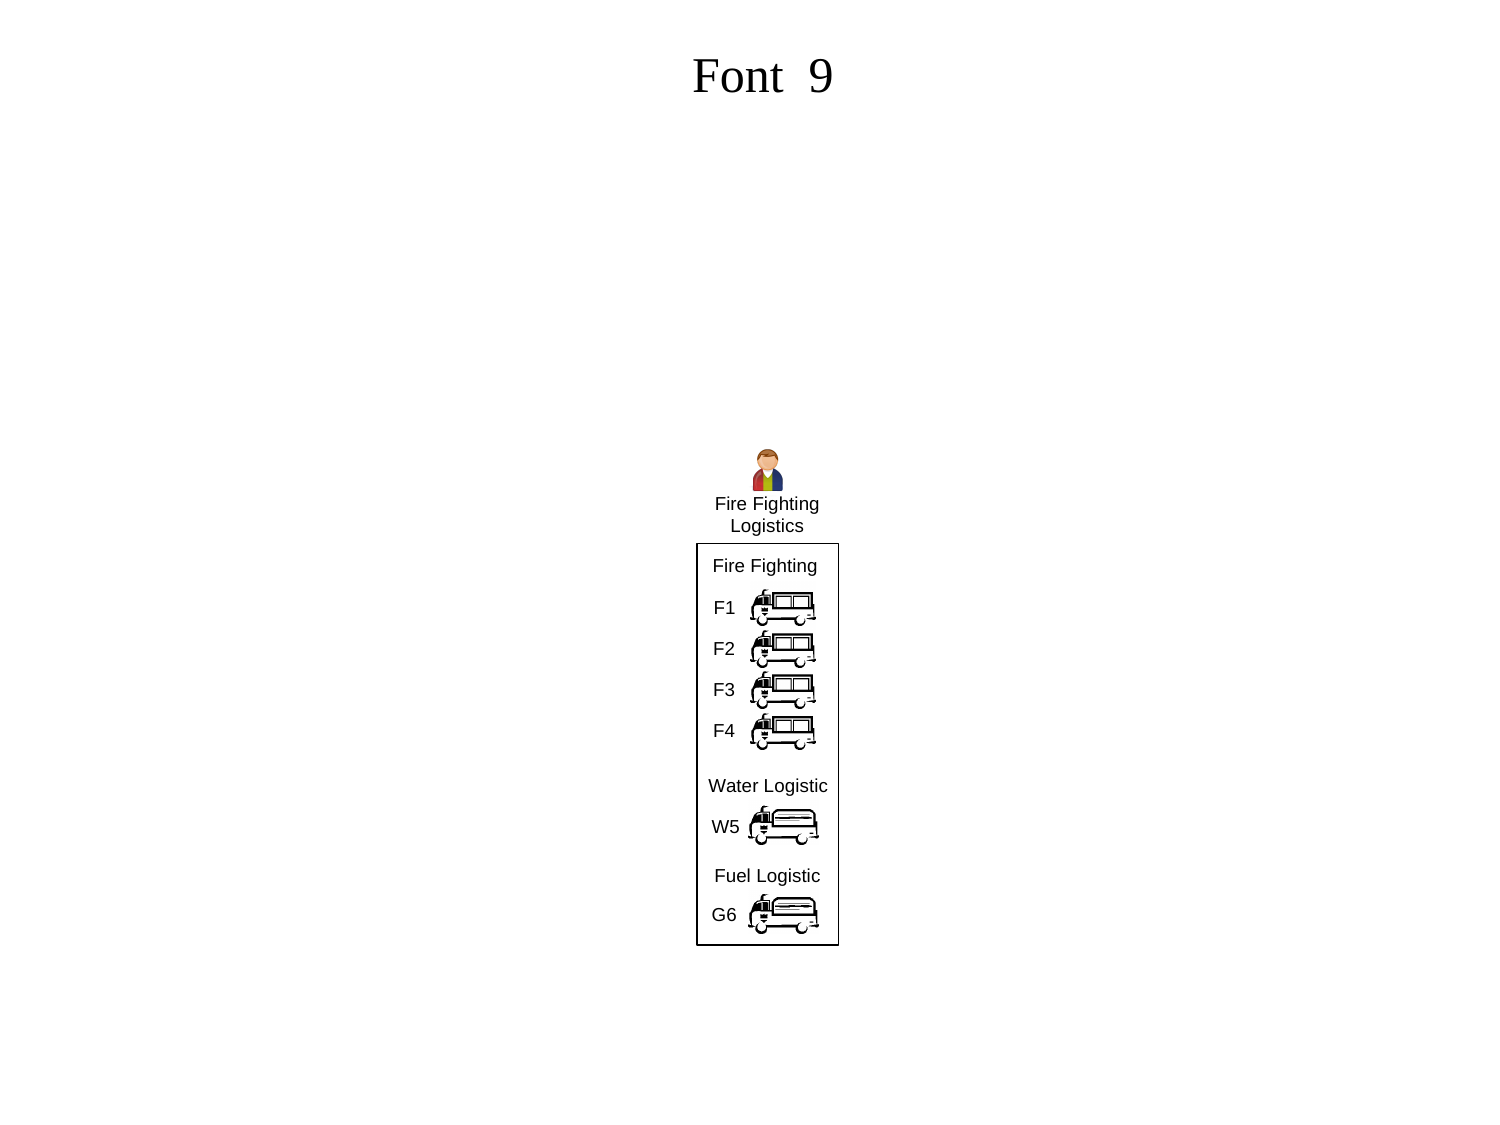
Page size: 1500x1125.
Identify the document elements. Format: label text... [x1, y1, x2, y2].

picture [748, 797, 819, 845]
text_box Font 9 [677, 35, 849, 111]
text_box W5 [696, 807, 748, 845]
text_box Fire Fighting Logistics [699, 483, 835, 545]
text_box Water Logistic [693, 765, 845, 826]
text_box Fuel Logistic [699, 856, 851, 917]
text_box F3 [698, 670, 751, 708]
picture [748, 917, 819, 934]
text_box G6 [696, 895, 748, 934]
picture [744, 448, 792, 497]
text_box Fire Fighting [698, 546, 833, 585]
picture [750, 581, 816, 750]
text_box F2 [698, 629, 751, 668]
text_box F1 [699, 588, 751, 626]
text_box F4 [698, 711, 751, 750]
